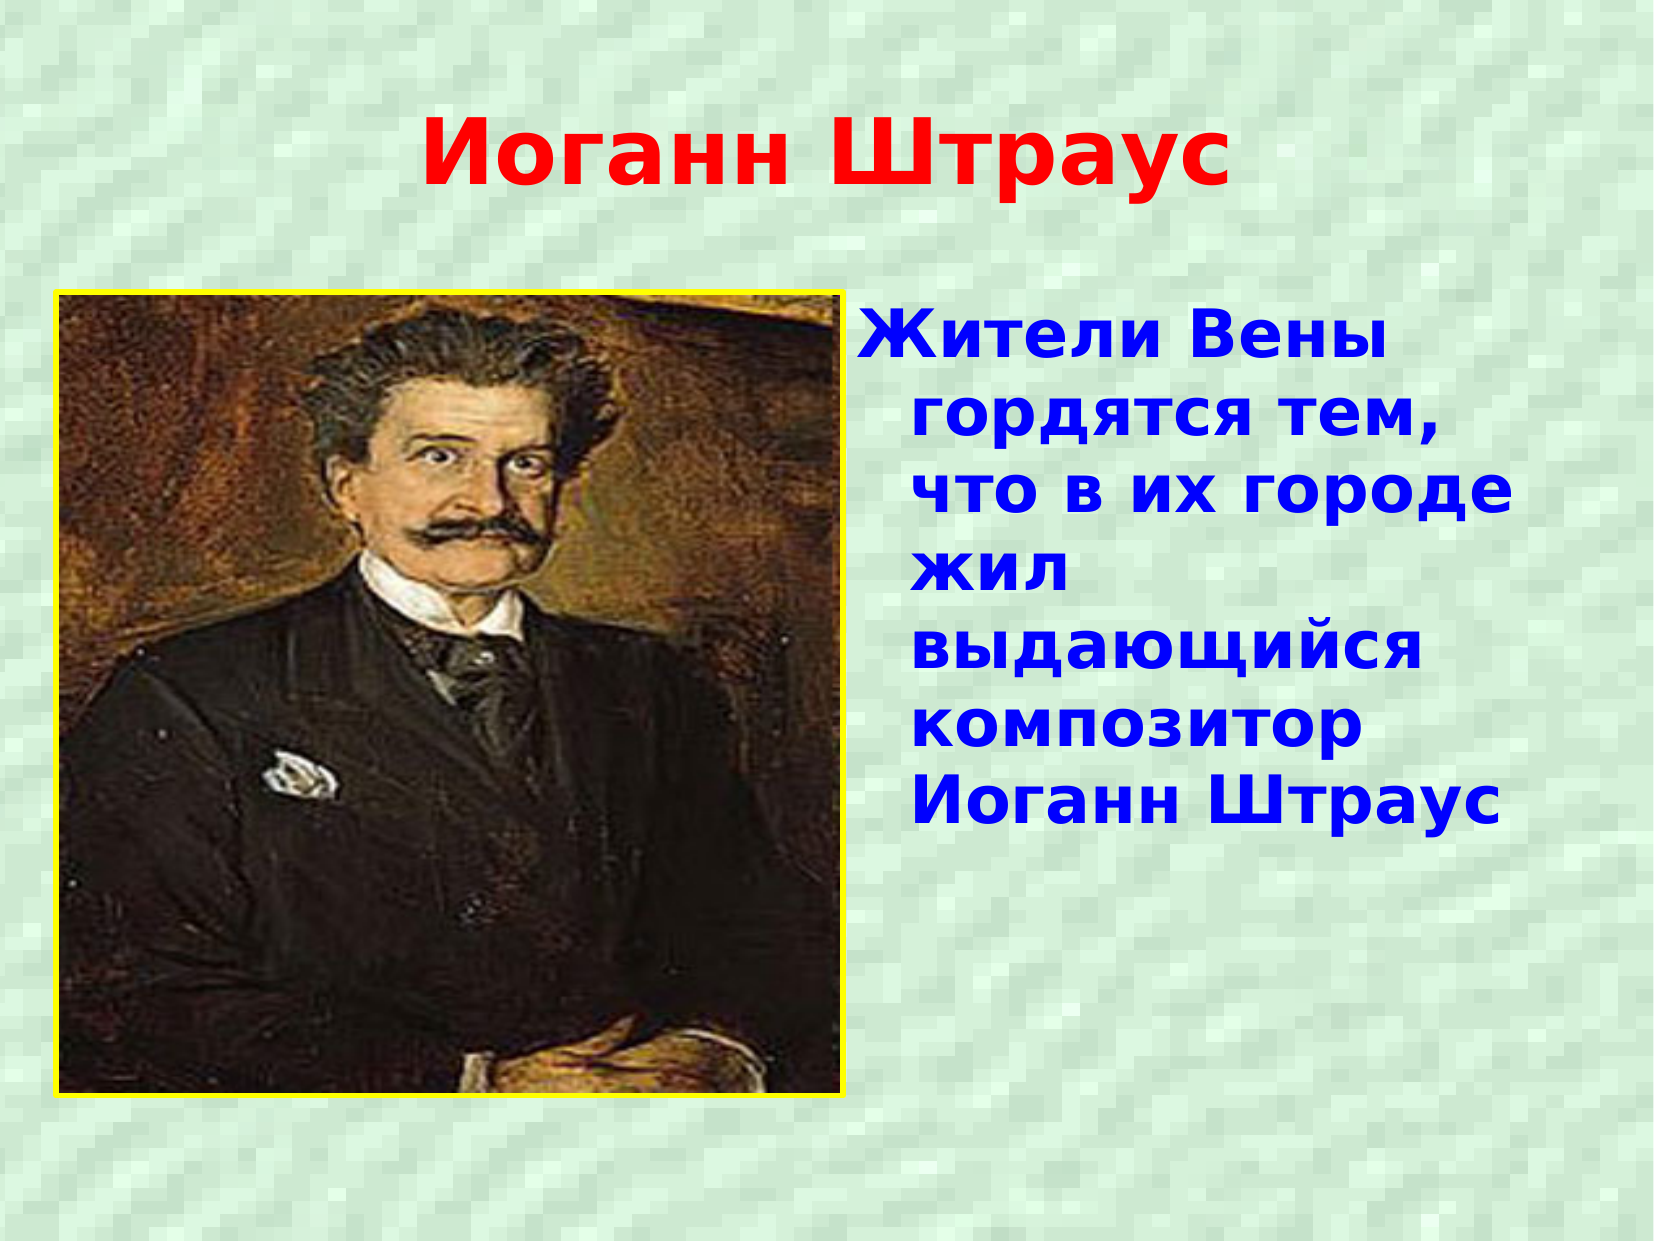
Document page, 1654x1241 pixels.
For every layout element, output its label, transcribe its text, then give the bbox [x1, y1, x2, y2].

title Иоганн Штраус [82, 56, 1571, 250]
list Жители Вены гордятся тем, что в их городе жил выдающийся композитор Иоганн Штраус [838, 295, 1565, 1099]
picture [0, 0, 1654, 1241]
